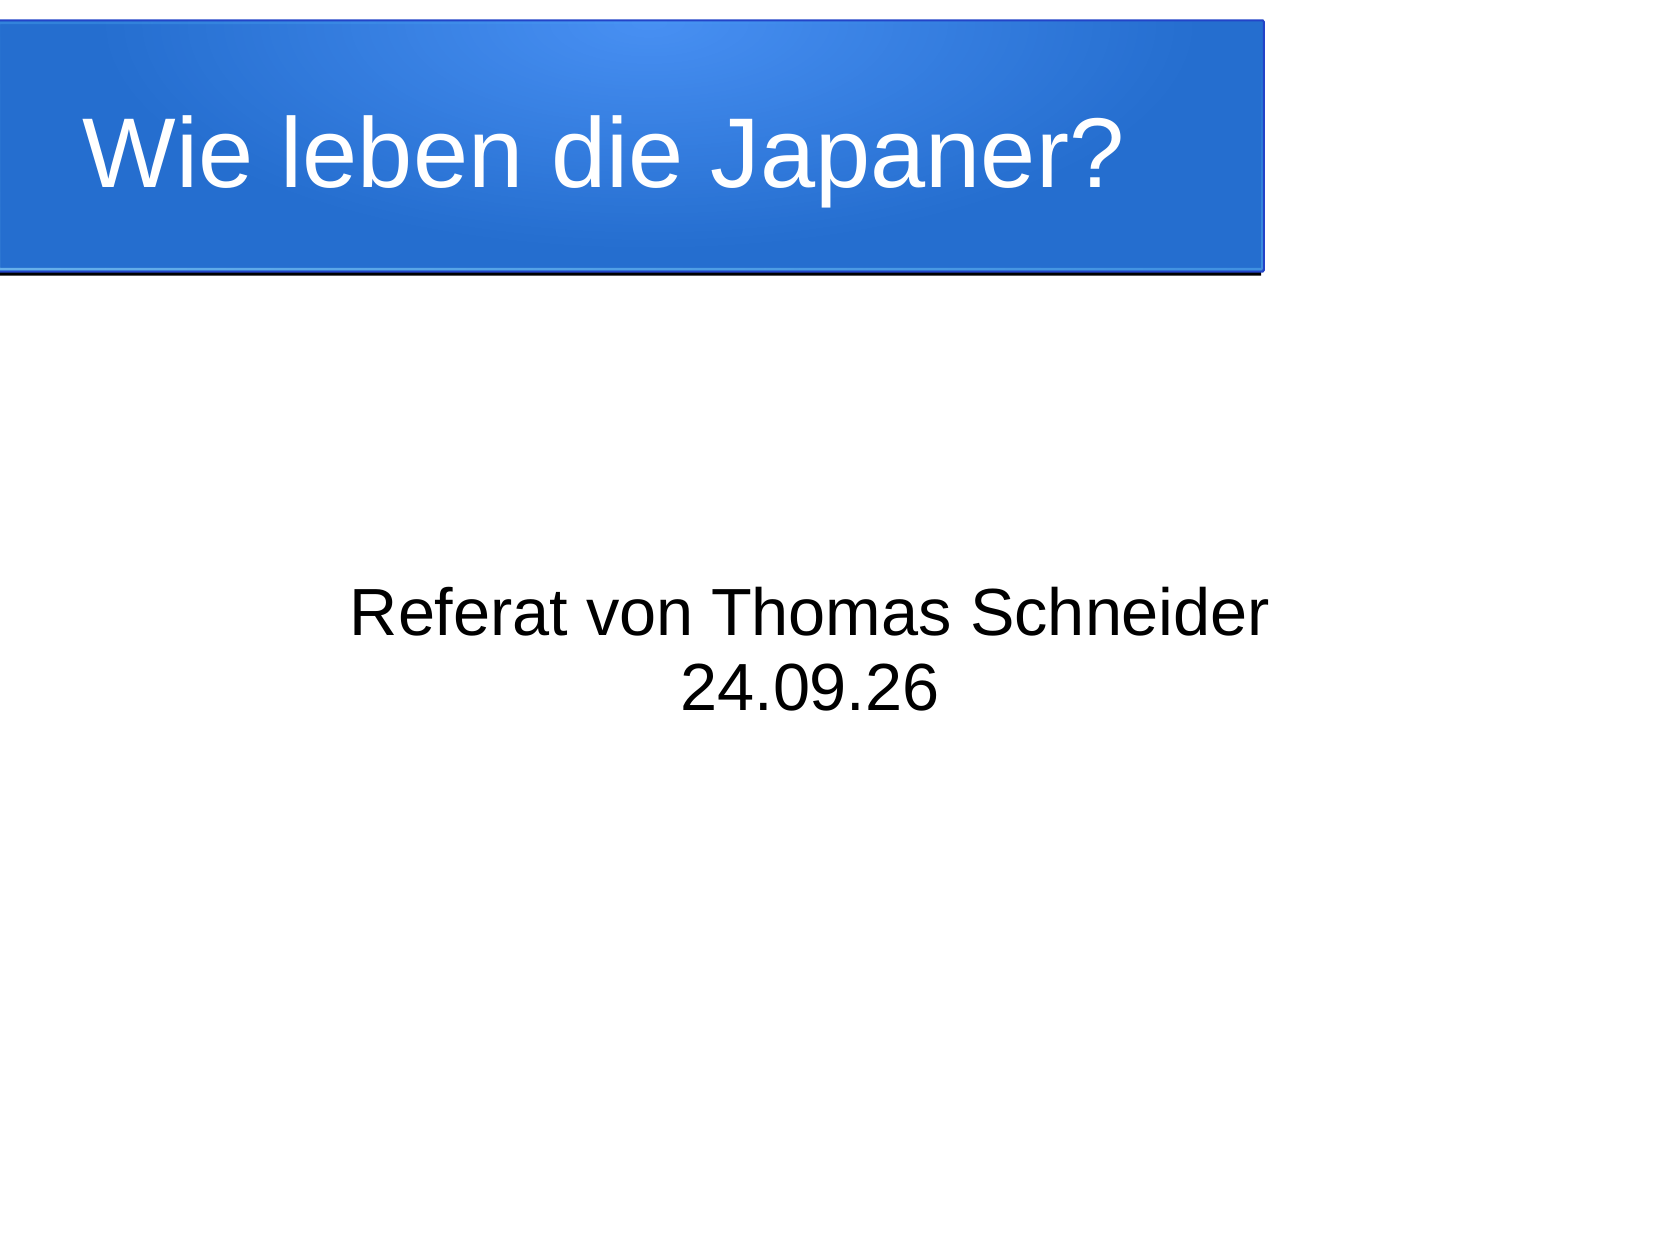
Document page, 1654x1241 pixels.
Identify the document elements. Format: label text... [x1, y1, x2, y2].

title Wie leben die Japaner? [82, 49, 1250, 257]
subtitle Referat von Thomas Schneider 20.04.13 [82, 290, 1538, 1010]
